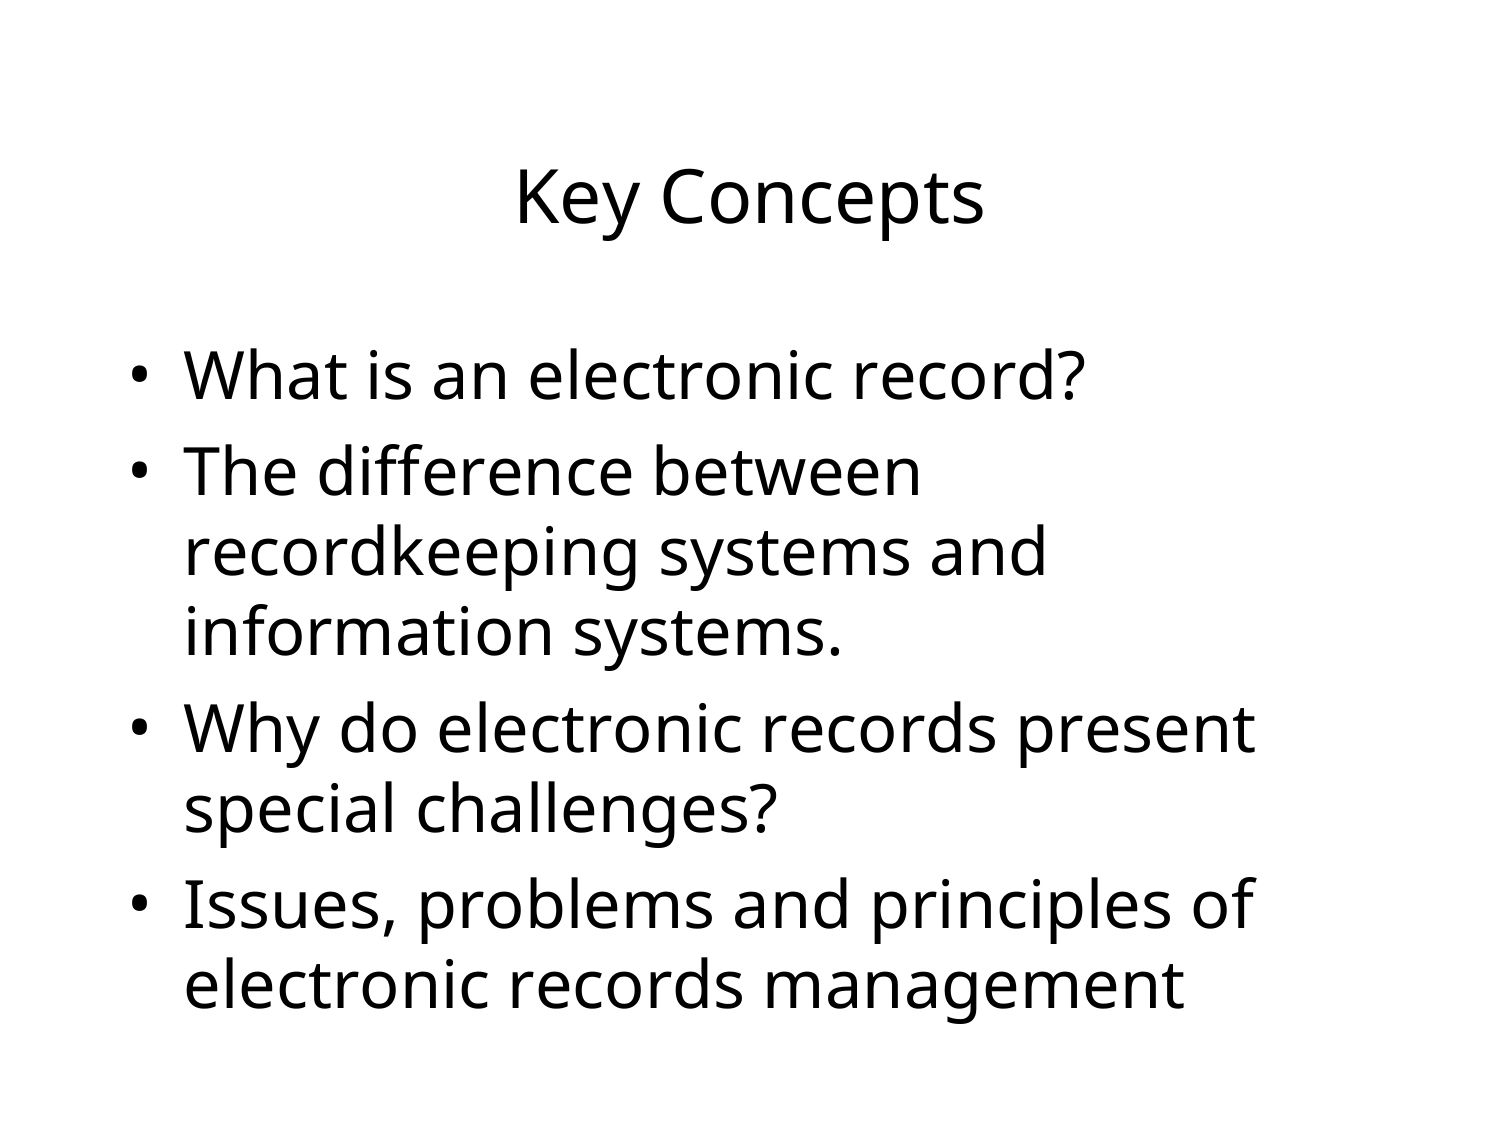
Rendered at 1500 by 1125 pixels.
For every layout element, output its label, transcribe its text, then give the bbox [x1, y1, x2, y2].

title Key Concepts [112, 99, 1388, 288]
list What is an electronic record? The difference between recordkeeping systems and information systems. Why do electronic records present special challenges? Issues, problems and principles of electronic records management [112, 324, 1388, 1001]
